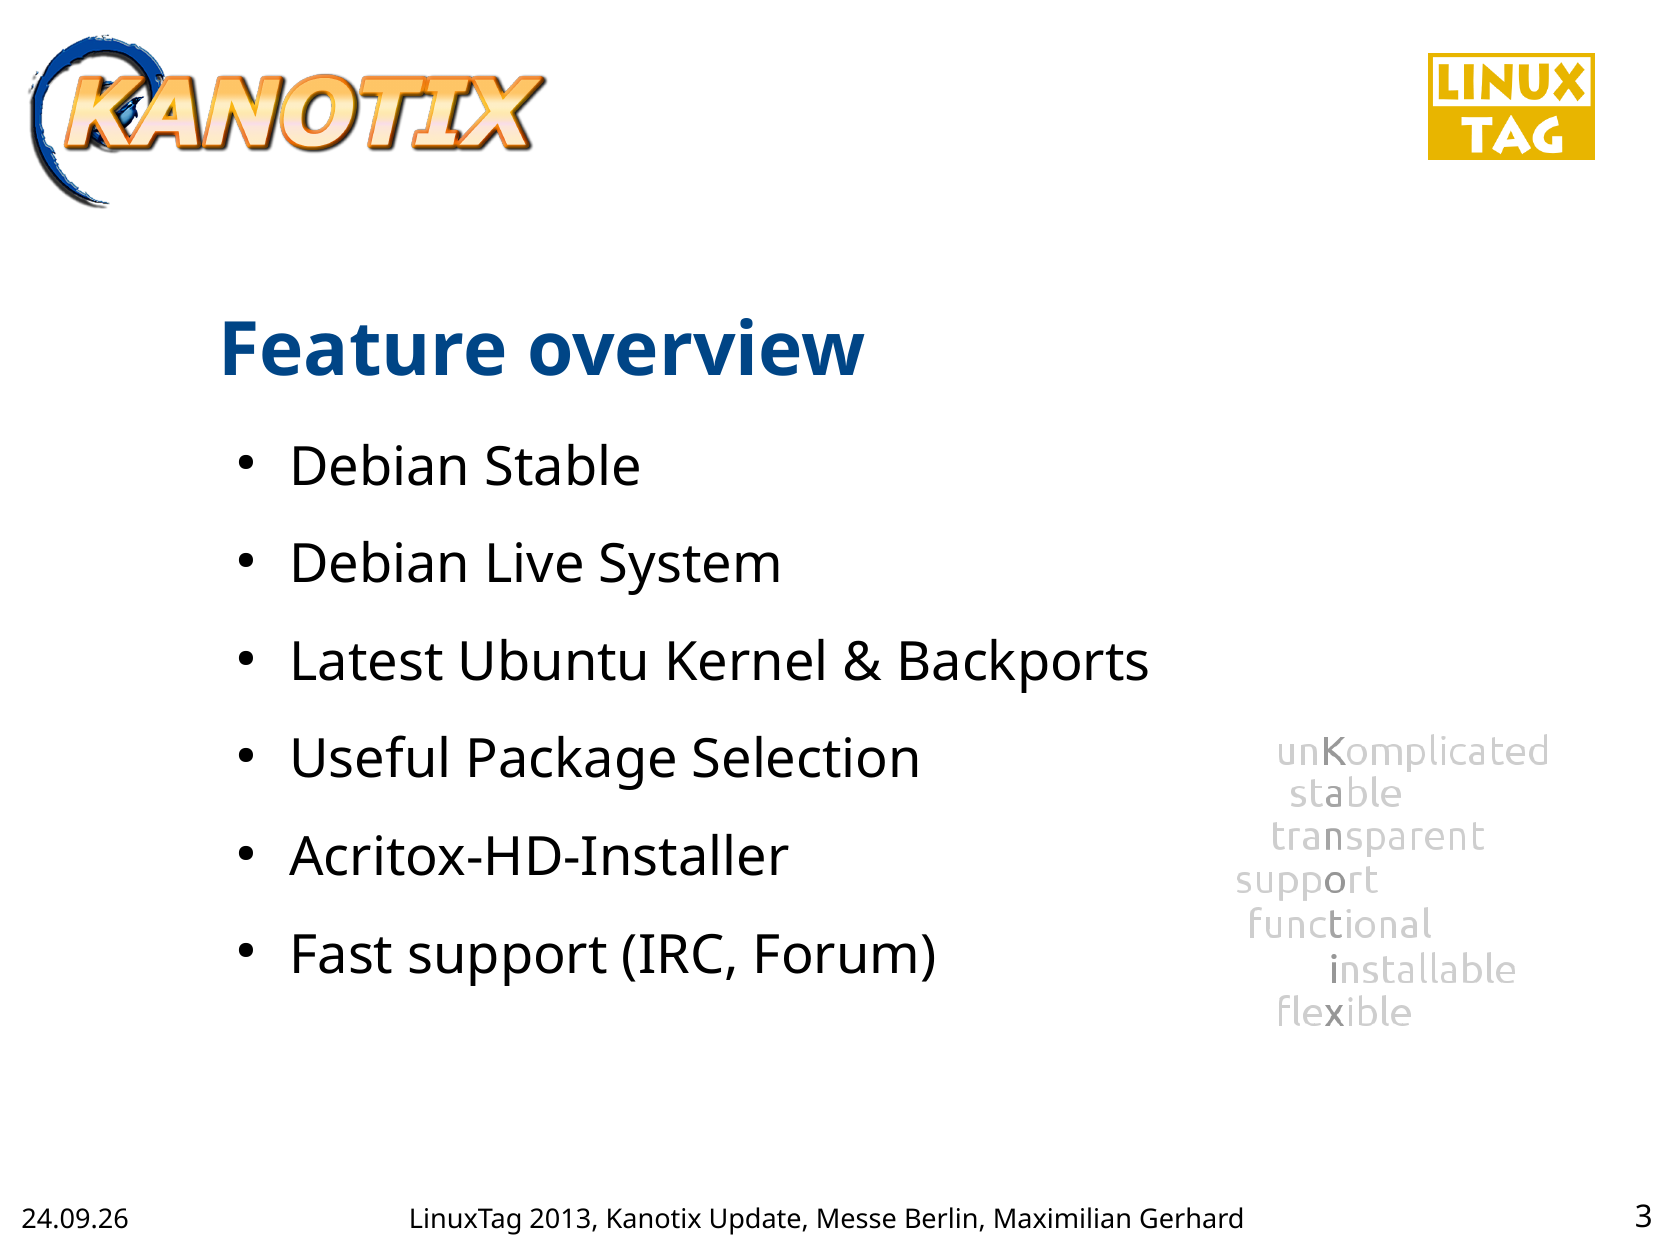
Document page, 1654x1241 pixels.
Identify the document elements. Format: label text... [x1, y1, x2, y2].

list Feature overview Debian Stable Debian Live System Latest Ubuntu Kernel & Backports Useful Package Selection Acritox-HD-Installer Fast support (IRC, Forum) [147, 295, 1329, 1139]
picture [4, 0, 571, 254]
text_box <Nummer> [1449, 1186, 1654, 1238]
text_box LinuxTag 2013, Kanotix Update, Messe Berlin, Maximilian Gerhard [265, 1192, 1388, 1239]
picture [1198, 726, 1555, 1034]
text_box 25.05.13 [6, 1192, 157, 1239]
picture [1428, 53, 1595, 161]
